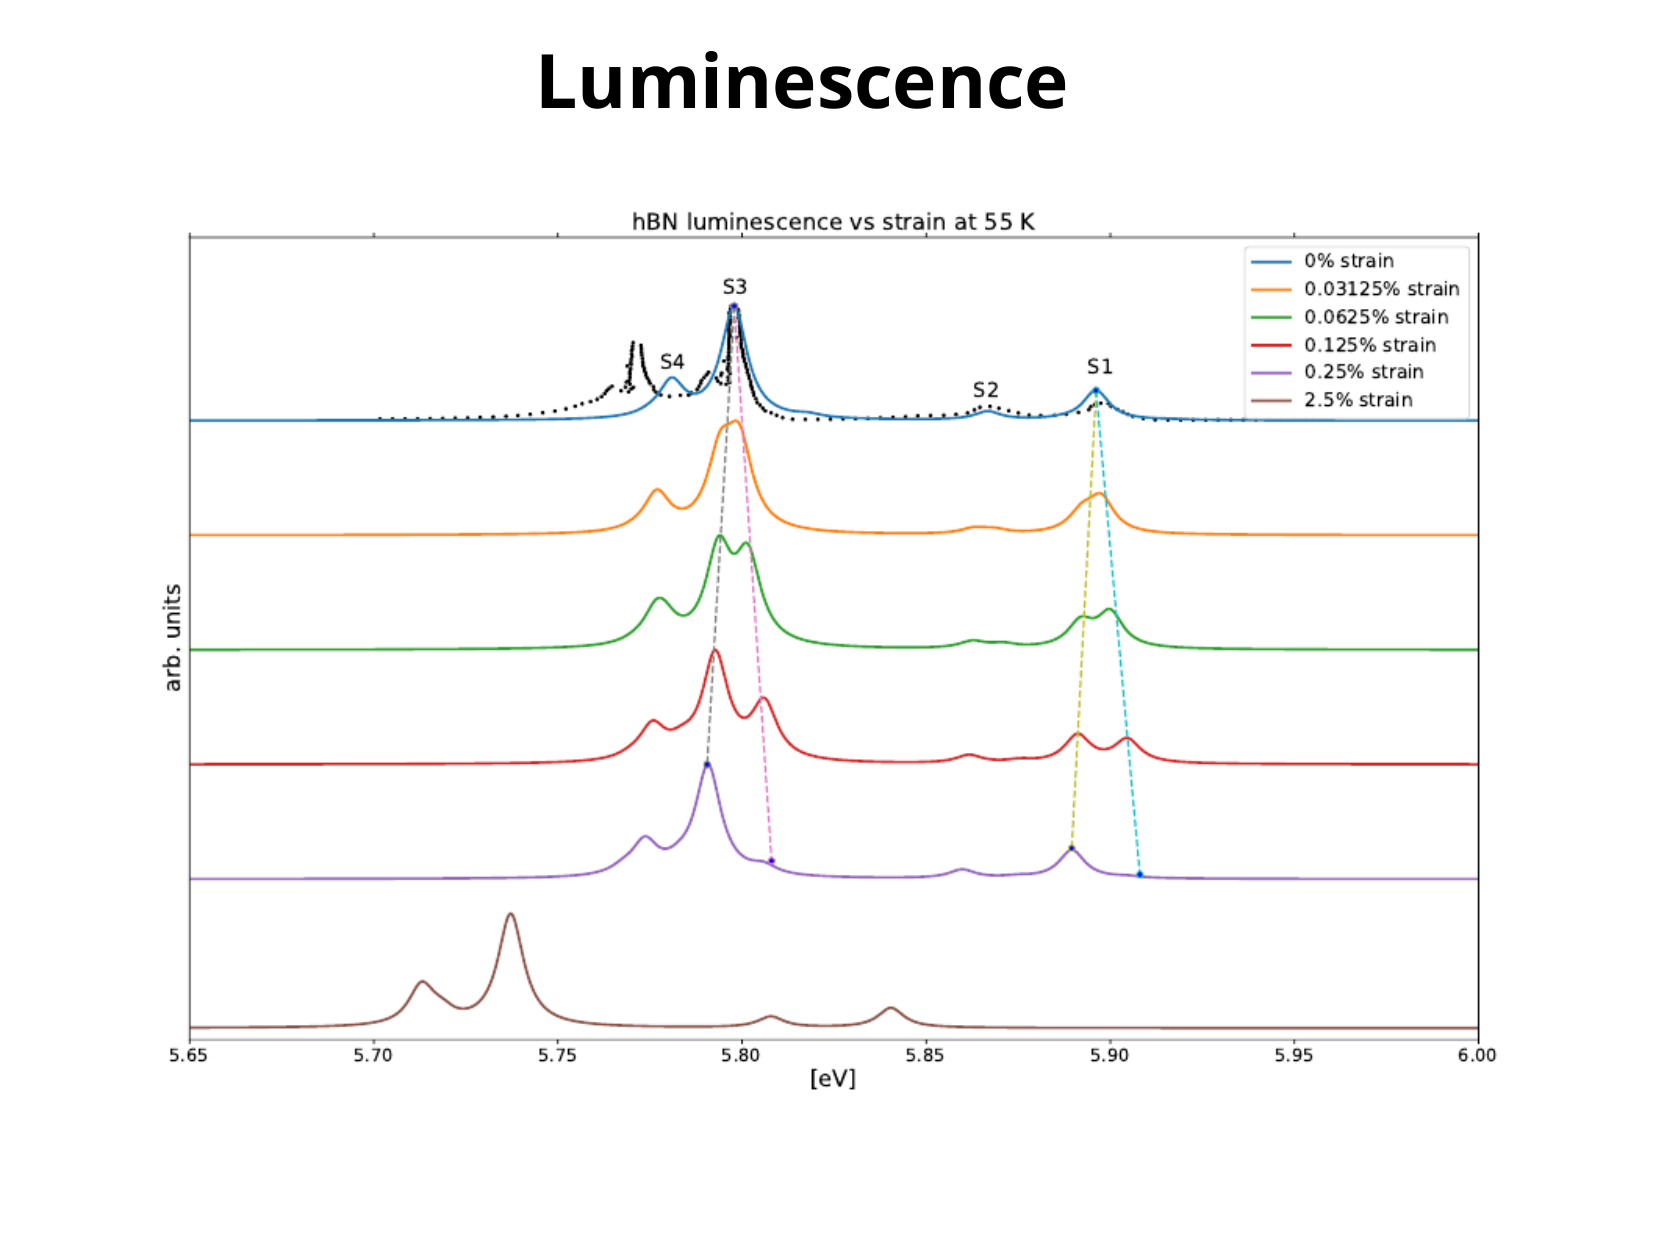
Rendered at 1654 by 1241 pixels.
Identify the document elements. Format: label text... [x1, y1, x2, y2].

picture [116, 183, 1561, 1111]
title Luminescence [45, 8, 1561, 151]
